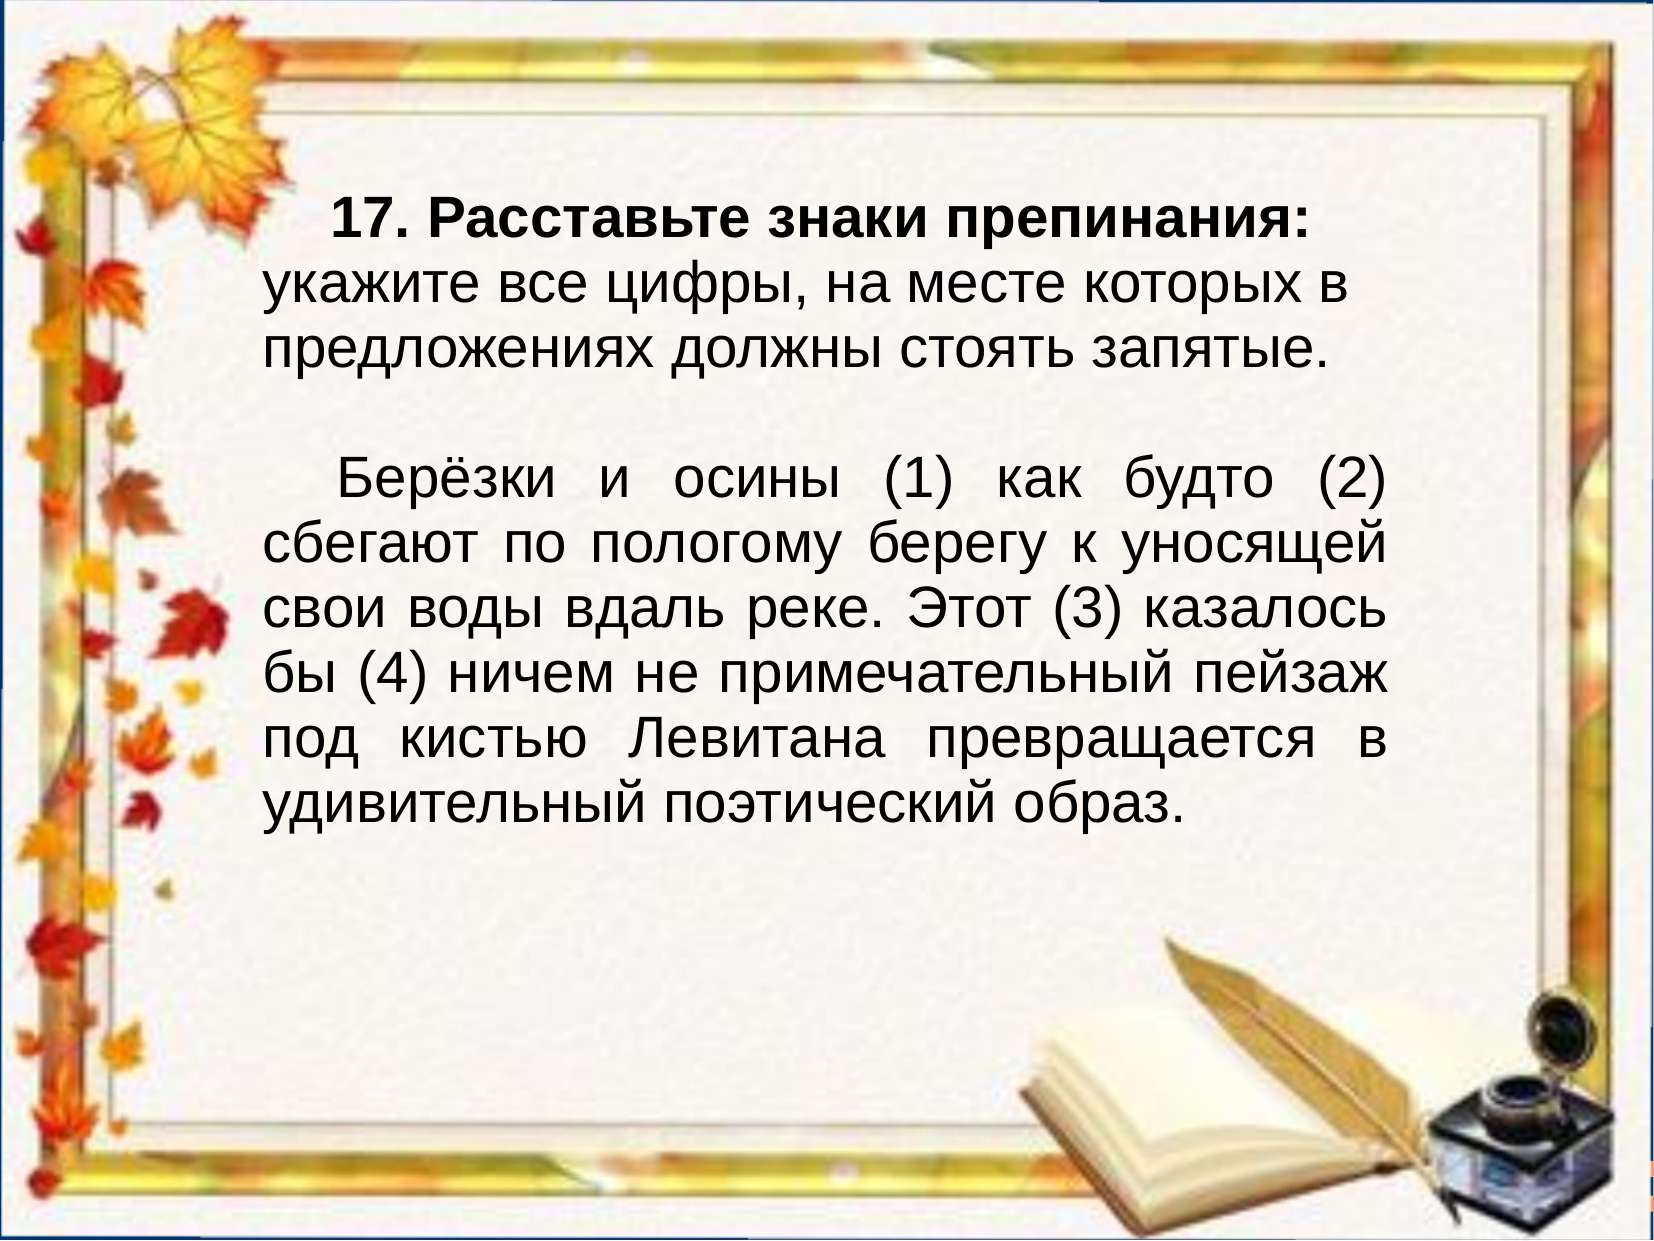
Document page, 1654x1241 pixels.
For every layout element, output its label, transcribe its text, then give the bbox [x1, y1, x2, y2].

picture [0, 0, 1654, 1241]
text_box 17. Расставьте знаки препинания: укажите все цифры, на месте которых в предложениях должны стоять запятые. Берёзки и осины (1) как будто (2) сбегают по пологому берегу к уносящей свои воды вдаль реке. Этот (3) казалось бы (4) ничем не примечательный пейзаж под кистью Левитана превращается в удивительный поэтический образ. [248, 177, 1465, 843]
